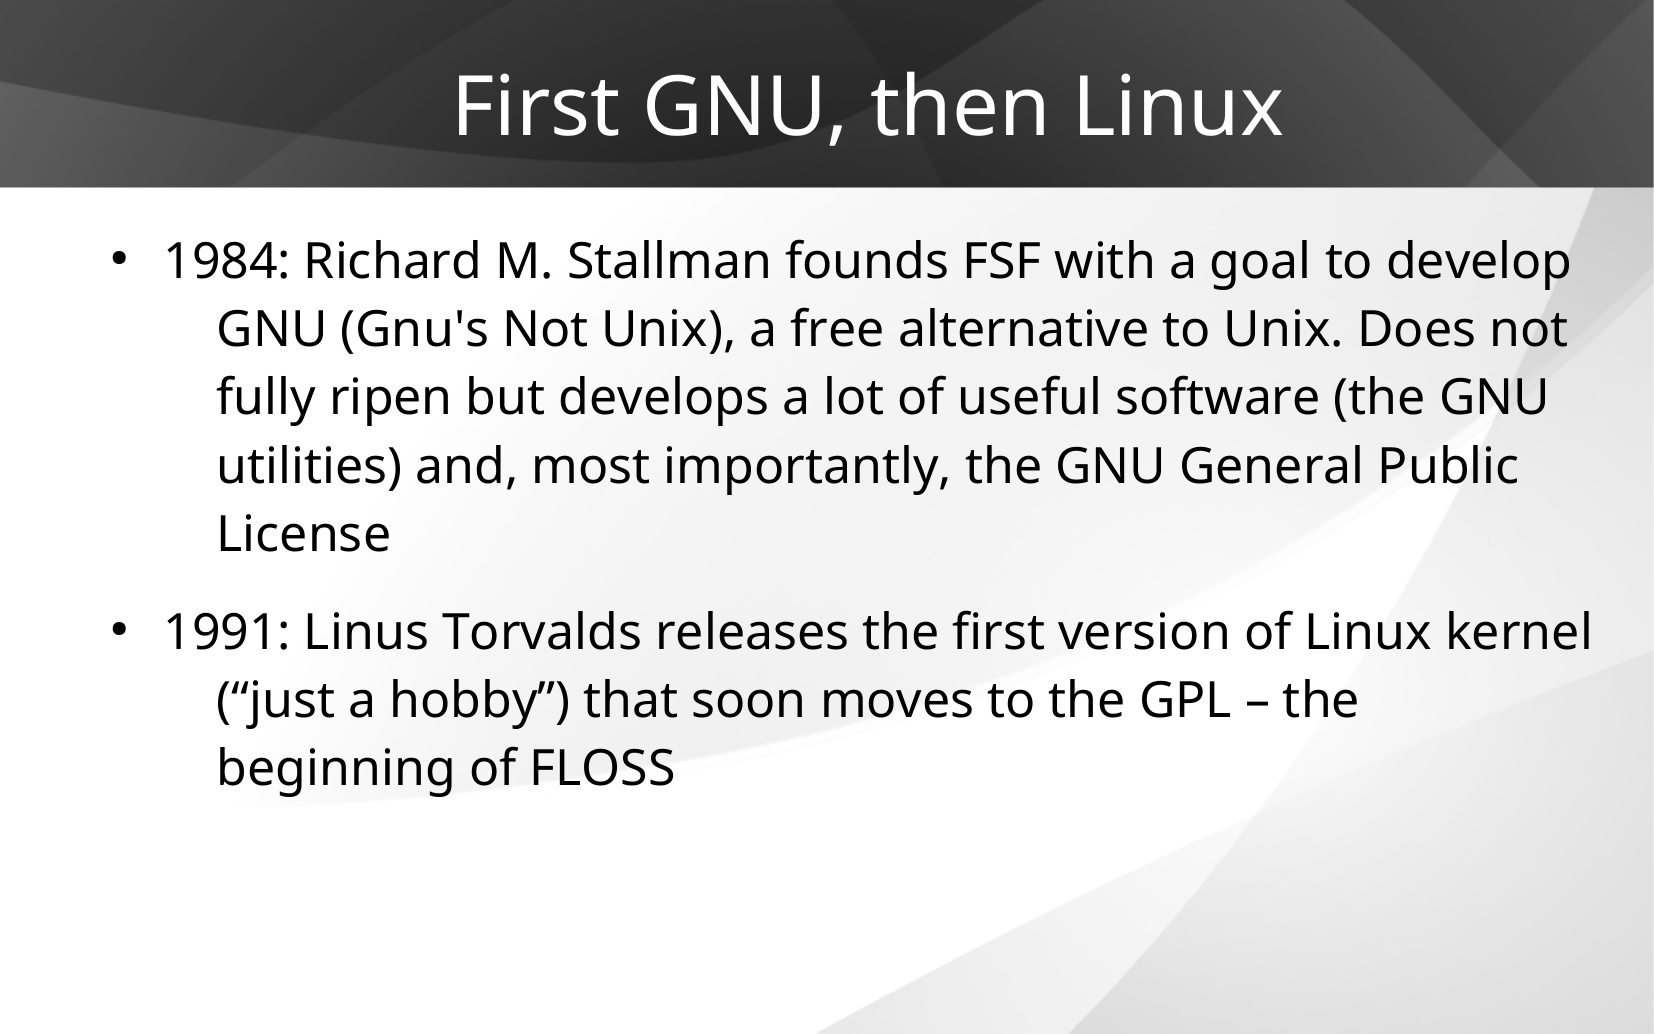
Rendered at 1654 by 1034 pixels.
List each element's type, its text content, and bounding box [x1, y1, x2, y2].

picture [0, 0, 1654, 1034]
list 1984: Richard M. Stallman founds FSF with a goal to develop GNU (Gnu's Not Unix), a free alternative to Unix. Does not fully ripen but develops a lot of useful software (the GNU utilities) and, most importantly, the GNU General Public License 1991: Linus Torvalds releases the first version of Linux kernel (“just a hobby”) that soon moves to the GPL – the beginning of FLOSS [75, 225, 1613, 1013]
title First GNU, then Linux [124, 0, 1613, 208]
